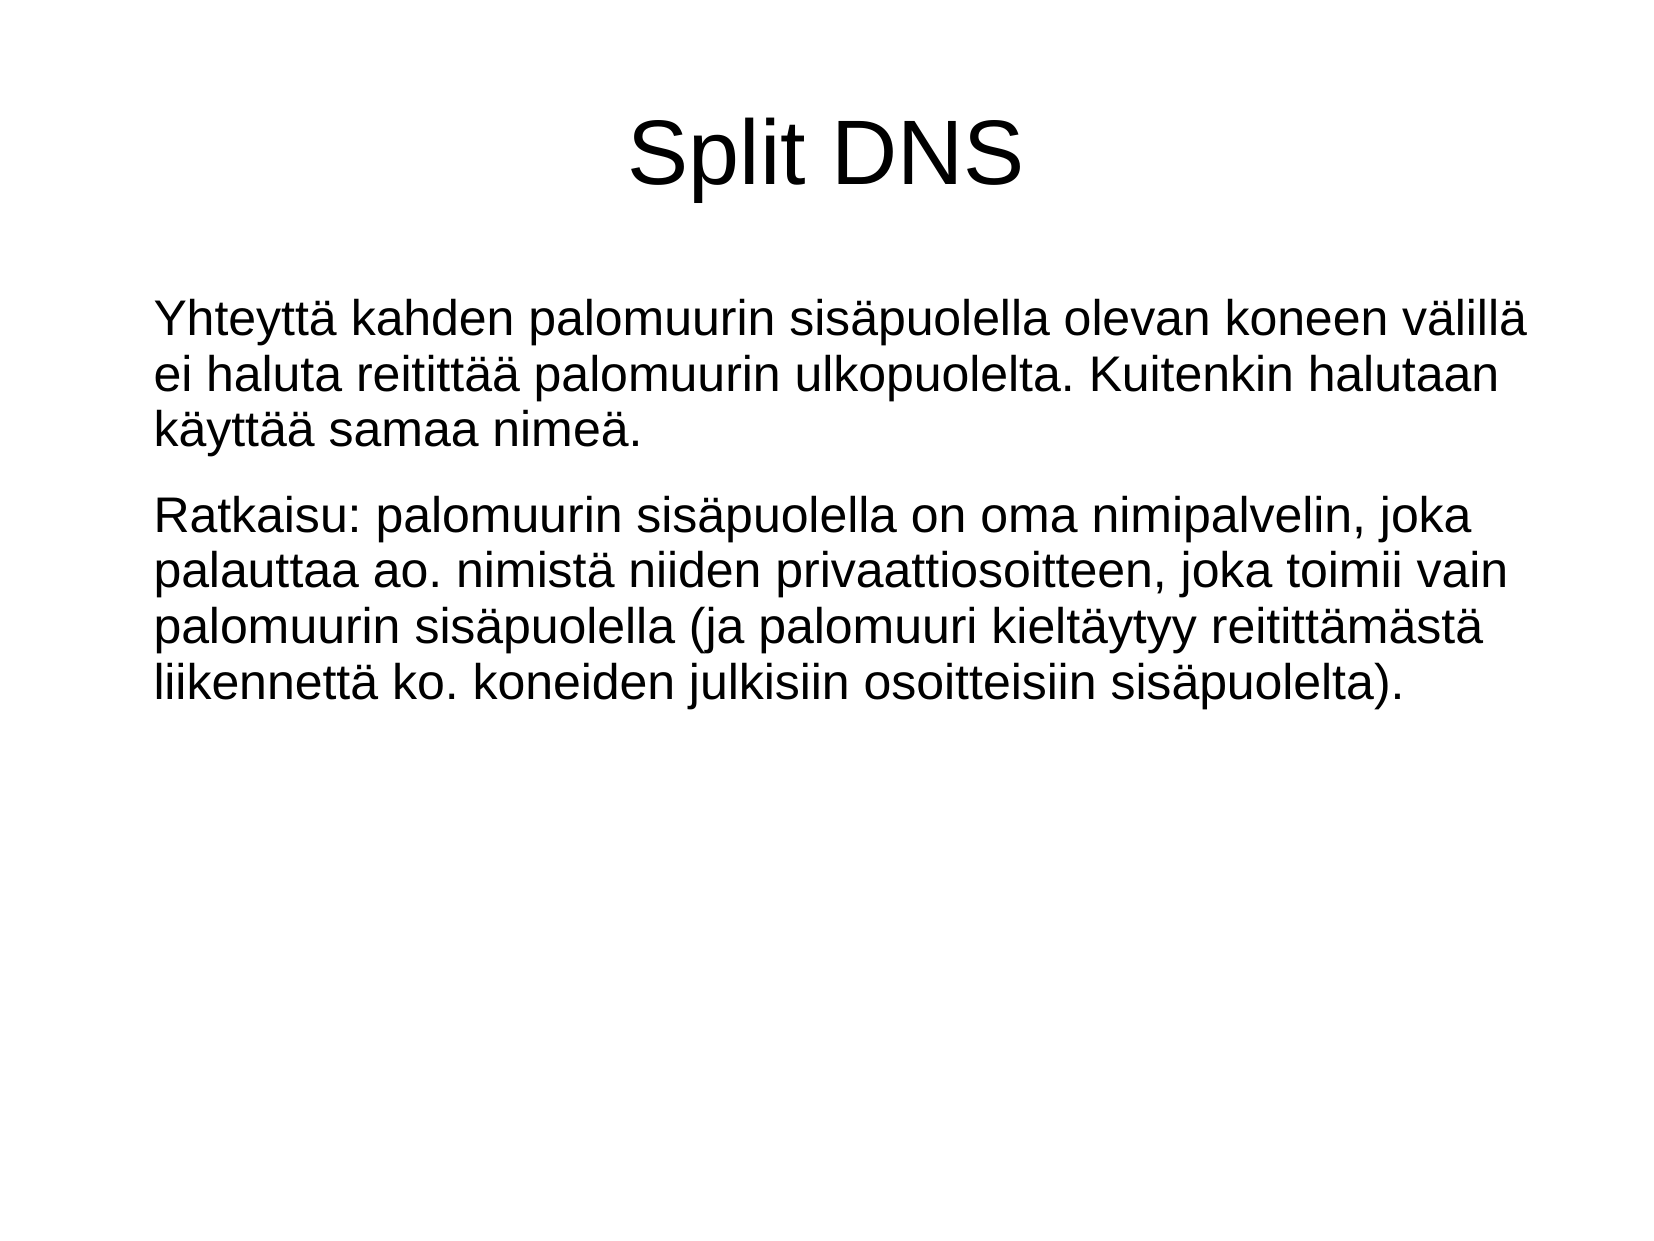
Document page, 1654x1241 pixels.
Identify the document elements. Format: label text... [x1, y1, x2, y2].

list Yhteyttä kahden palomuurin sisäpuolella olevan koneen välillä ei haluta reitittää palomuurin ulkopuolelta. Kuitenkin halutaan käyttää samaa nimeä. Ratkaisu: palomuurin sisäpuolella on oma nimipalvelin, joka palauttaa ao. nimistä niiden privaattiosoitteen, joka toimii vain palomuurin sisäpuolella (ja palomuuri kieltäytyy reitittämästä liikennettä ko. koneiden julkisiin osoitteisiin sisäpuolelta). [82, 290, 1571, 1010]
title Split DNS [82, 49, 1571, 257]
